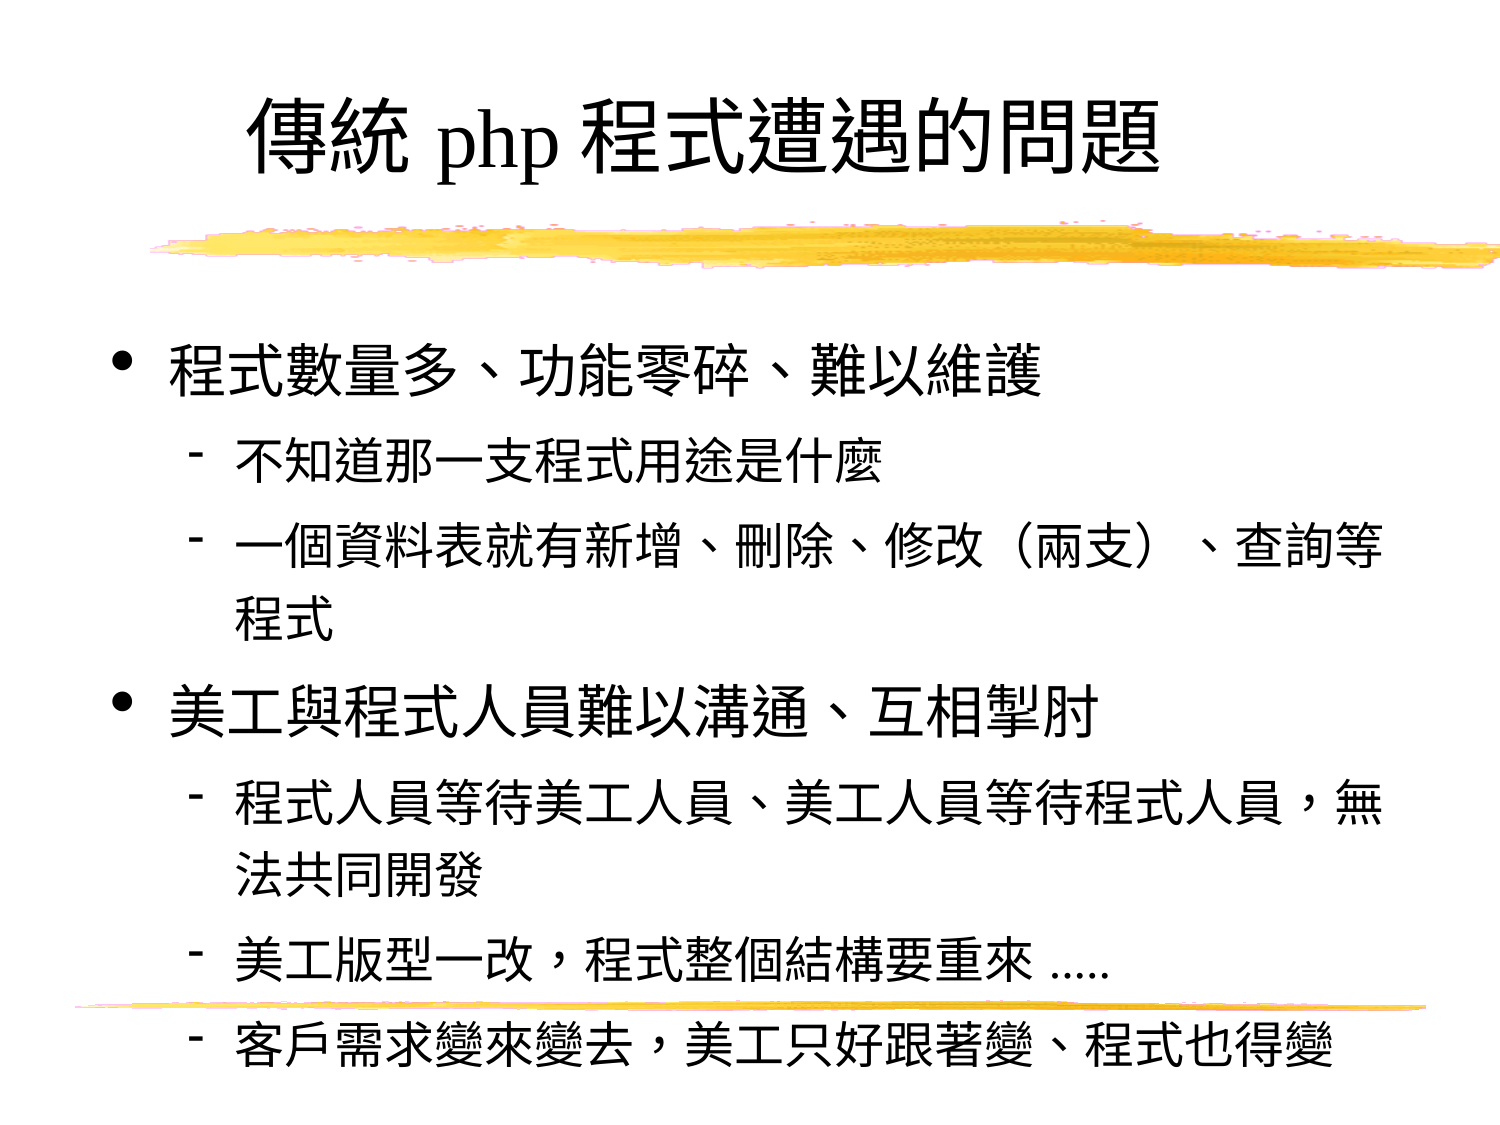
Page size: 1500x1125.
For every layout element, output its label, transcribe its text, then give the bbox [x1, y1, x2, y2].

picture [75, 999, 112, 1013]
picture [150, 215, 1500, 279]
picture [1388, 999, 1426, 1013]
title 傳統php程式遭遇的問題 [66, 37, 1342, 225]
list 程式數量多、功能零碎、難以維護 不知道那一支程式用途是什麼 一個資料表就有新增、刪除、修改（兩支）、查詢等程式 美工與程式人員難以溝通、互相掣肘 程式人員等待美工人員、美工人員等待程式人員，無法共同開發 美工版型一改，程式整個結構要重來..... 客戶需求變來變去，美工只好跟著變、程式也得變 [112, 324, 1388, 1068]
